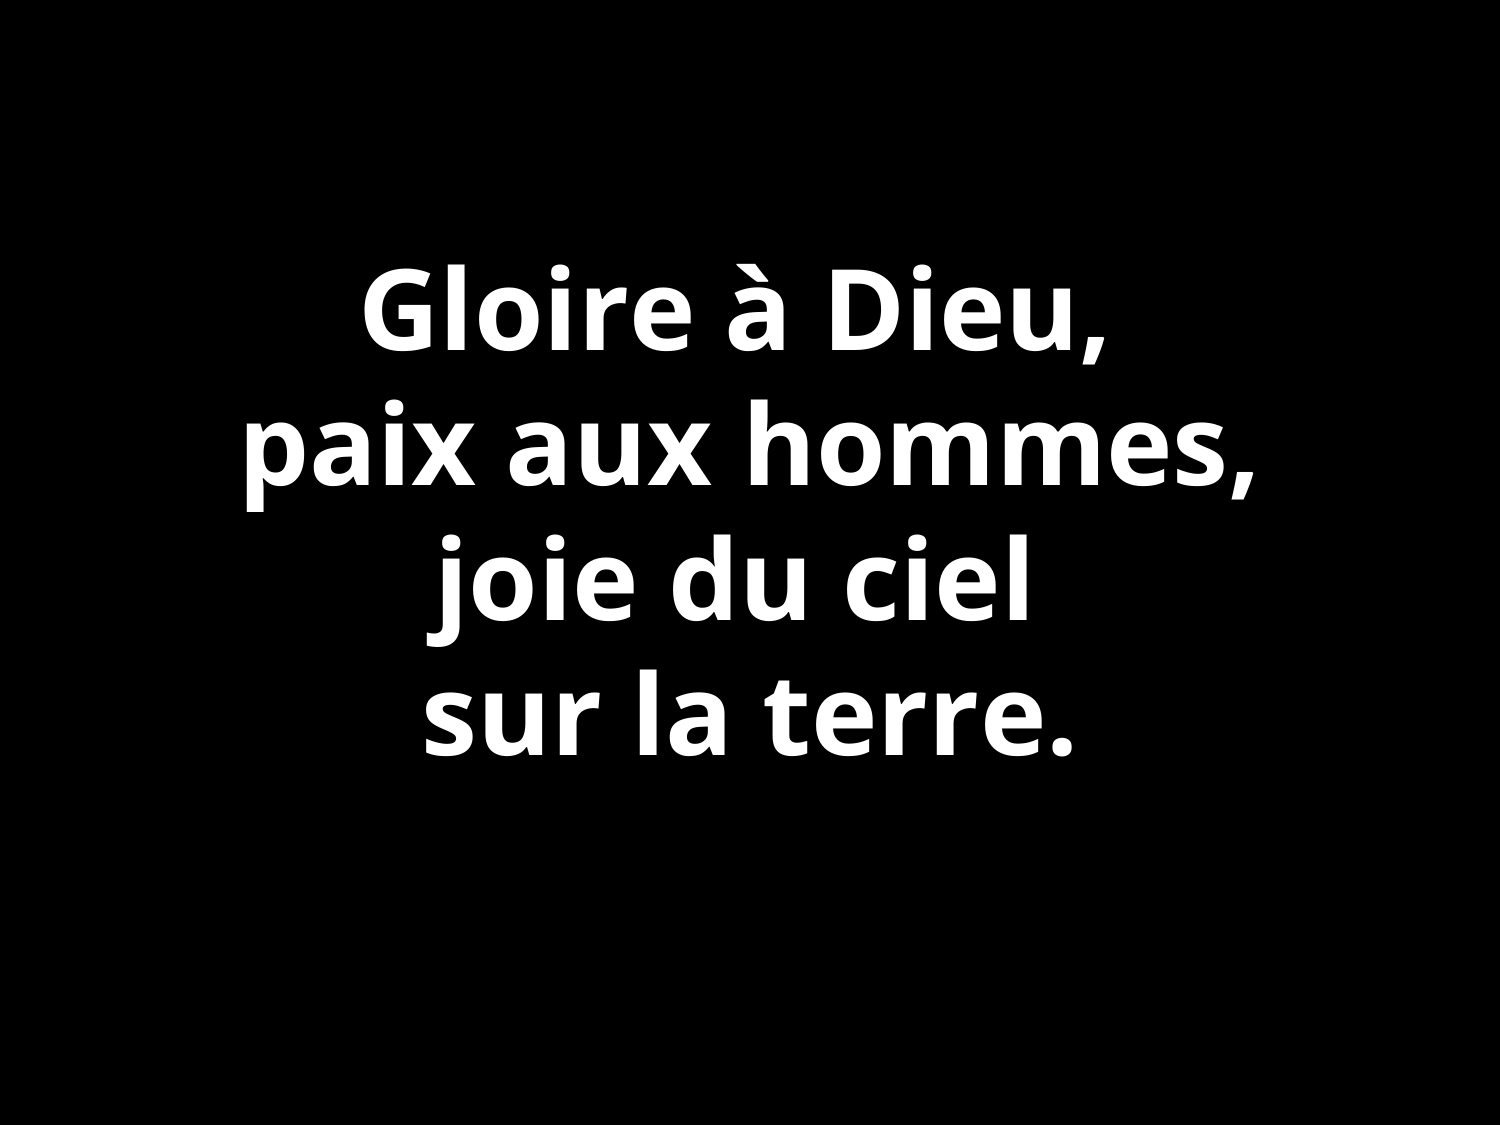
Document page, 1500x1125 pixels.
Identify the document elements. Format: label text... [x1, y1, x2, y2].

text_box Gloire à Dieu, paix aux hommes, joie du ciel sur la terre. [0, 66, 1500, 591]
